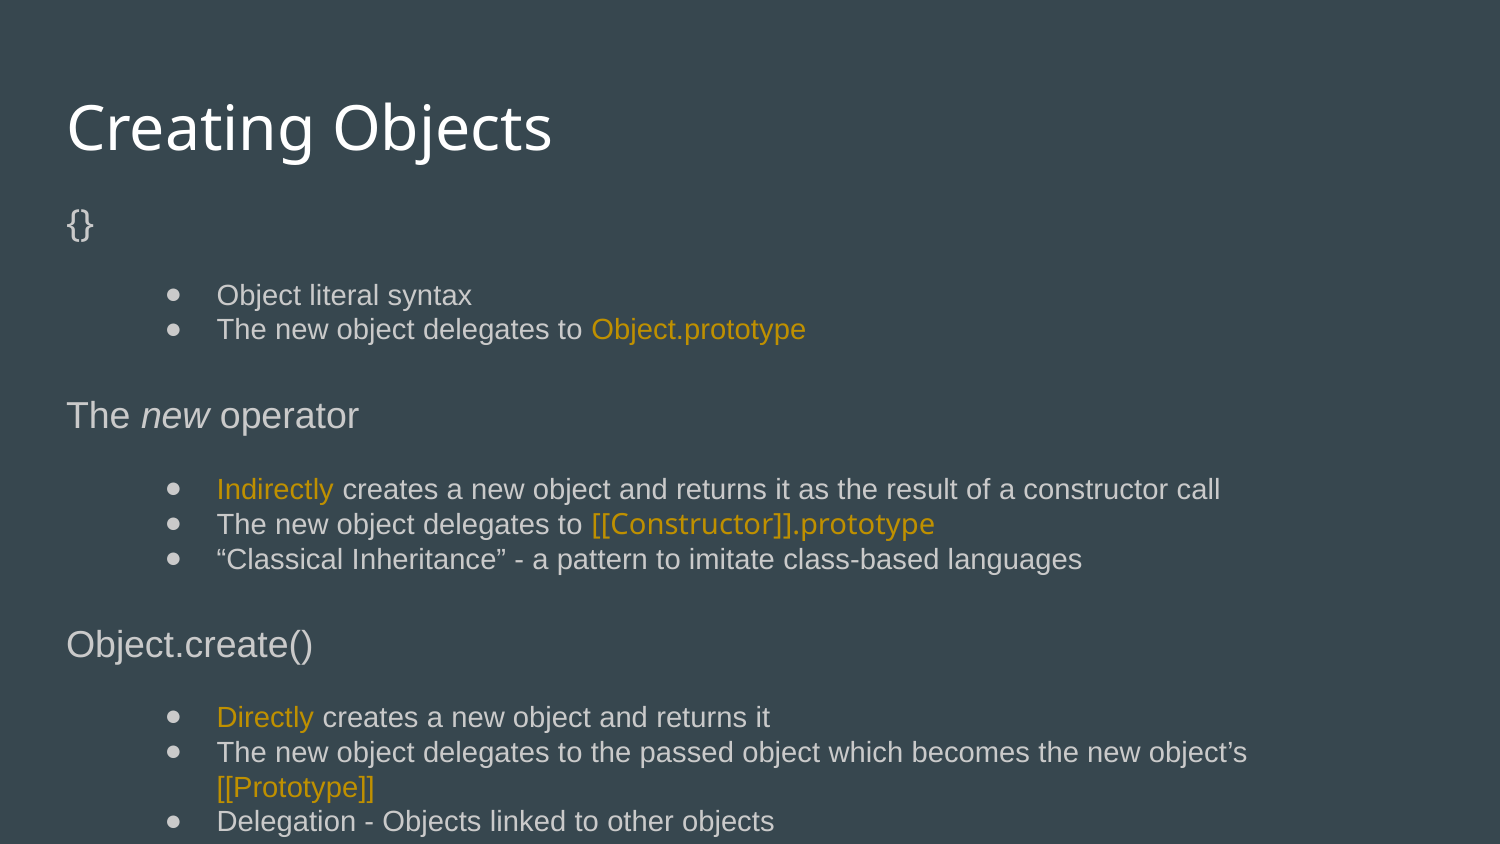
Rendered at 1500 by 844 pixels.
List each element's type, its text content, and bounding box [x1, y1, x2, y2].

text_box Object.create() [51, 605, 348, 673]
text_box The new operator [51, 376, 382, 444]
text_box Directly creates a new object and returns it The new object delegates to the passed object which becomes the new object’s [[Prototype]] Delegation - Objects linked to other objects [126, 682, 1425, 811]
text_box Indirectly creates a new object and returns it as the result of a constructor call The new object delegates to [[Constructor]].prototype “Classical Inheritance” - a pattern to imitate class-based languages [126, 455, 1245, 583]
title Creating Objects [51, 72, 1449, 167]
text_box Object literal syntax The new object delegates to Object.prototype [126, 260, 1042, 355]
list {} [51, 184, 1188, 268]
